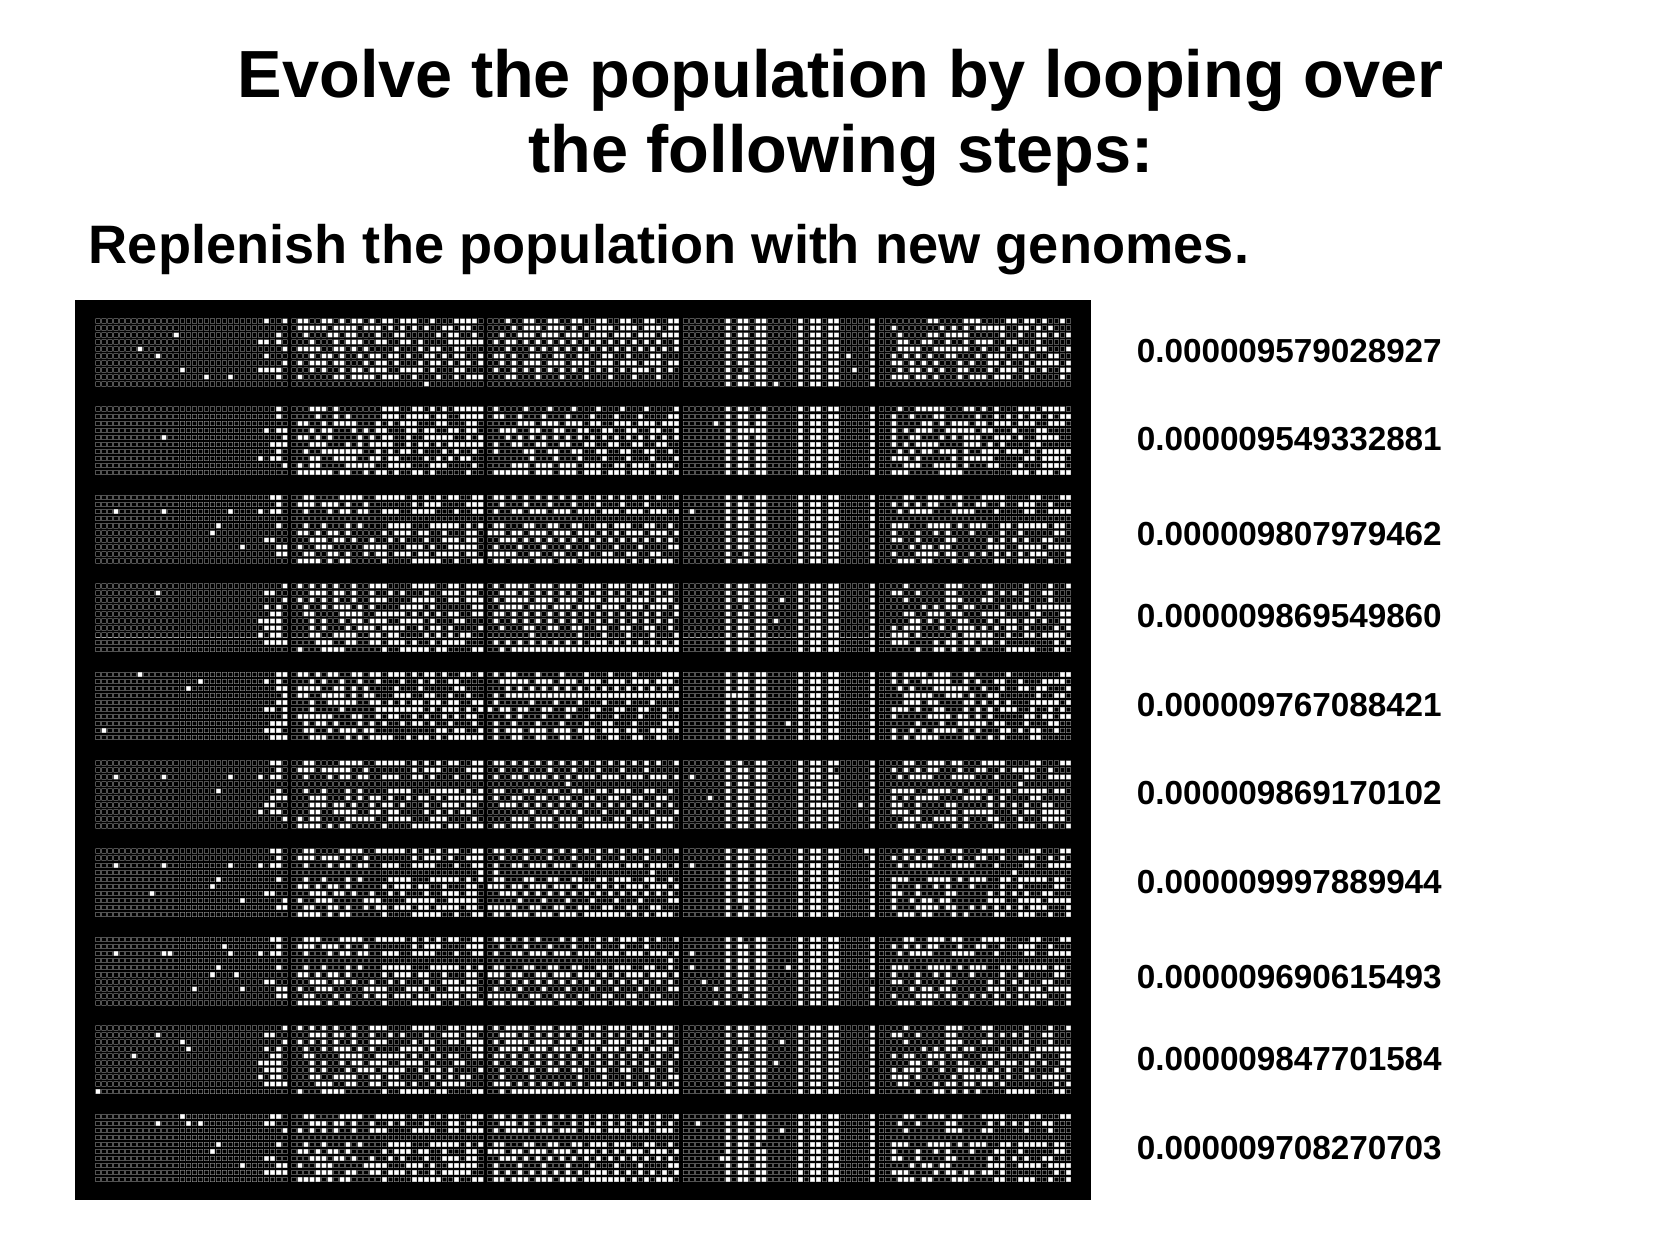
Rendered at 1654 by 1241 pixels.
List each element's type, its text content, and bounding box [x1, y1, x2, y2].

text_box 0.000009579028927 [1122, 324, 1565, 378]
text_box 0.000009708270703 [1122, 1122, 1565, 1176]
text_box Evolve the population by looping over the following steps: [59, 29, 1625, 194]
text_box 0.000009869549860 [1122, 590, 1565, 644]
text_box 0.000009869170102 [1122, 767, 1565, 821]
text_box Replenish the population with new genomes. [59, 206, 1625, 296]
text_box 0.000009549332881 [1122, 413, 1565, 467]
text_box 0.000009690615493 [1122, 950, 1565, 1004]
text_box 0.000009807979462 [1122, 507, 1565, 562]
text_box 0.000009847701584 [1122, 1033, 1565, 1087]
text_box 0.000009767088421 [1122, 679, 1565, 733]
text_box 0.000009997889944 [1122, 856, 1565, 910]
picture [75, 300, 1091, 1201]
